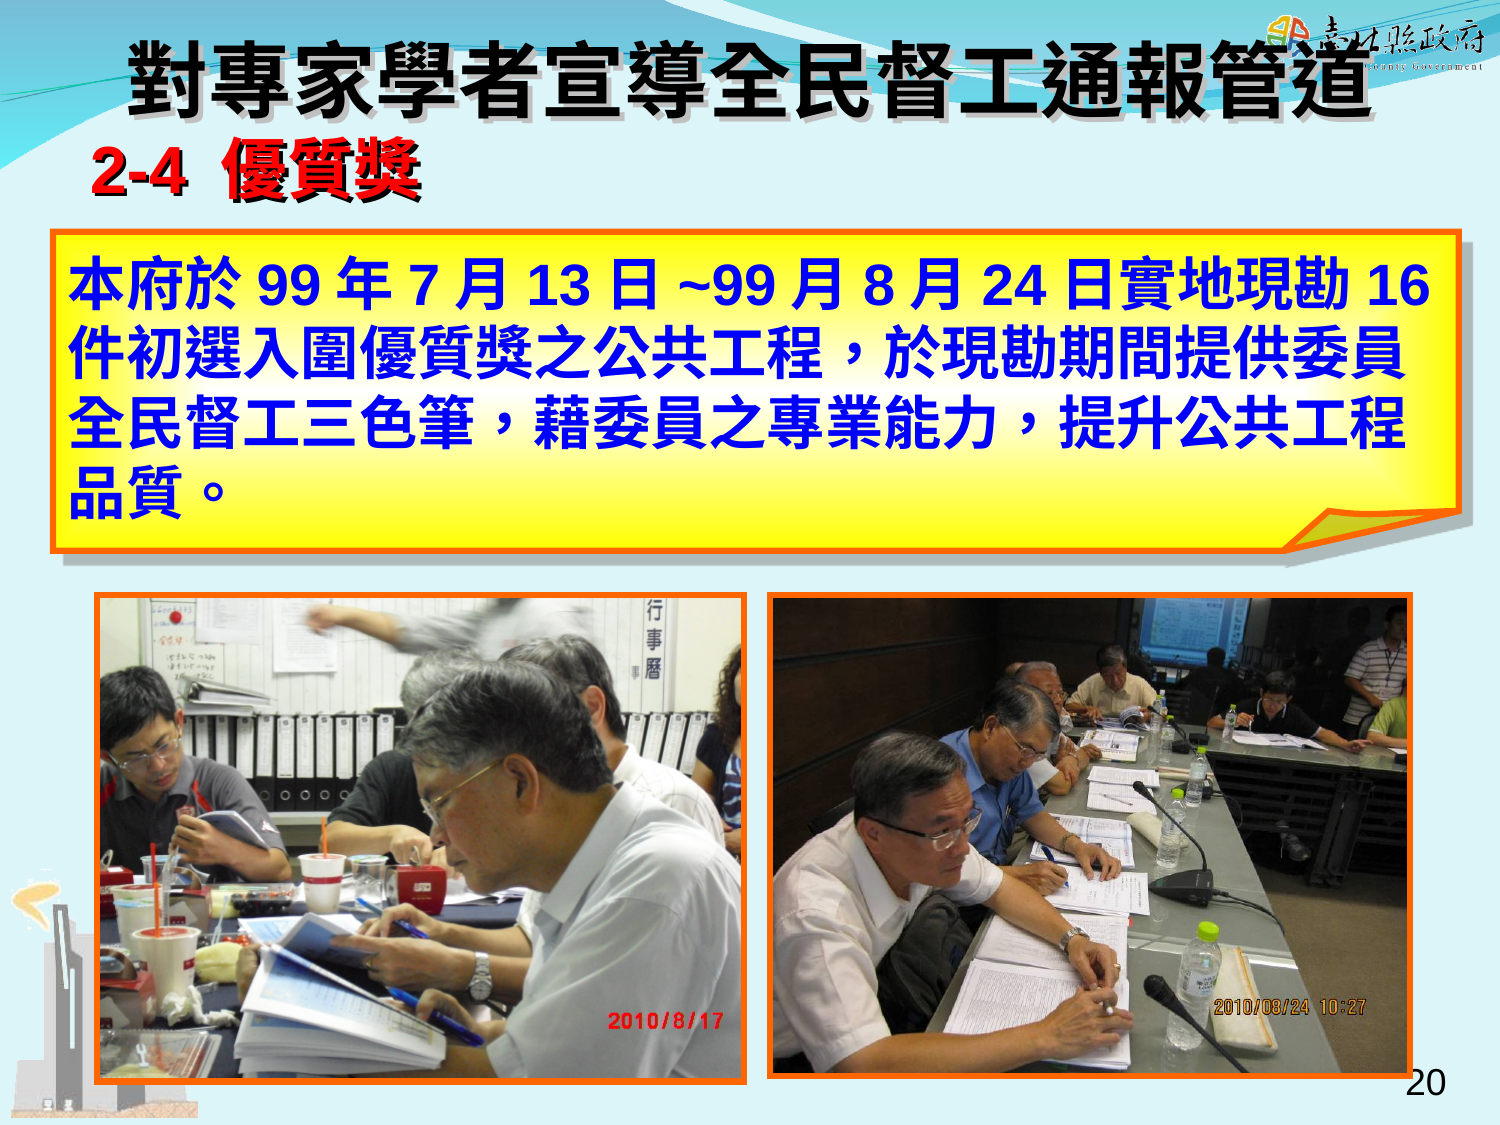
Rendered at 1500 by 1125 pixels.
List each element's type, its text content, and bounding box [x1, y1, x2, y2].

title 對專家學者宣導全民督工通報管道 [75, 19, 1426, 113]
text_box 本府於99年7月13日~99月8月24日實地現勘16件初選入圍優質獎之公共工程，於現勘期間提供委員全民督工三色筆，藉委員之專業能力，提升公共工程品質。 [53, 231, 1459, 551]
picture [11, 869, 198, 1118]
picture [0, 0, 1500, 102]
picture [100, 597, 741, 1079]
picture [773, 597, 1407, 1073]
list 2-4 優質獎 [75, 113, 1426, 220]
